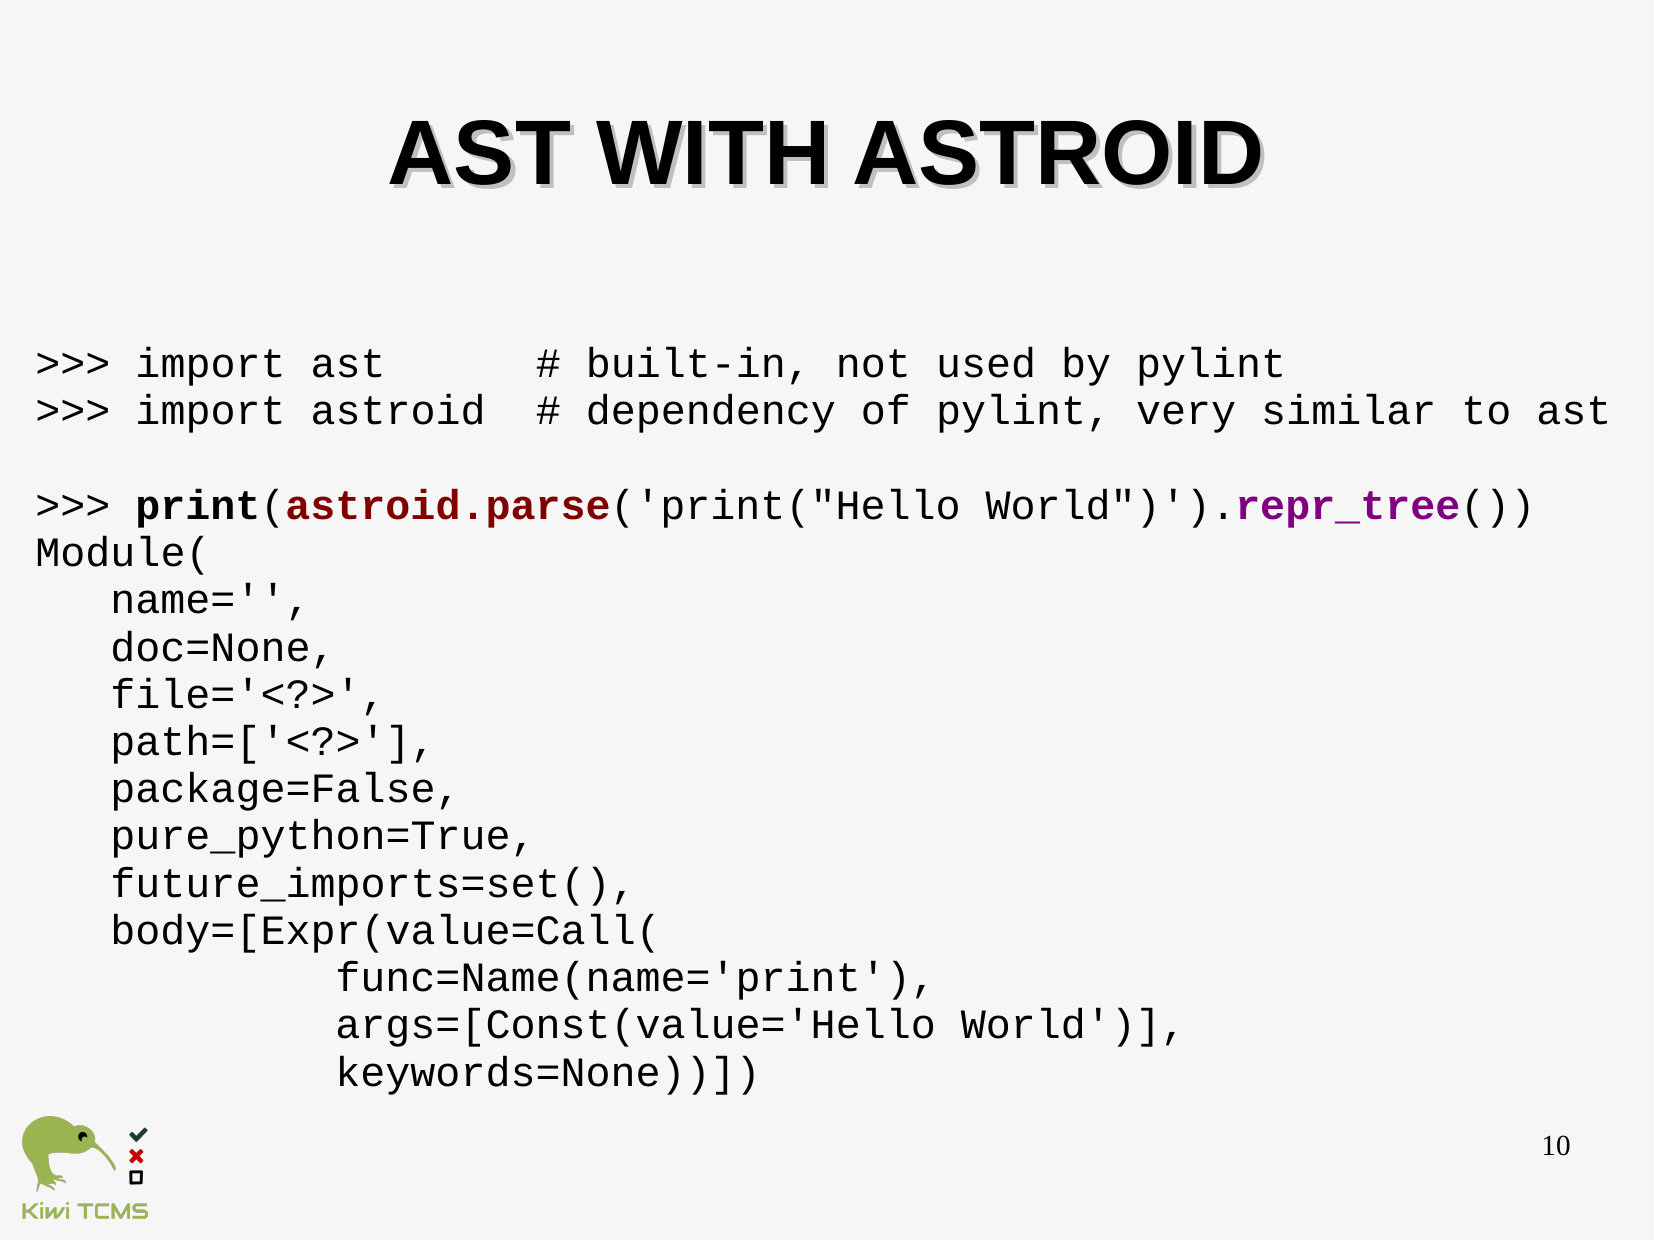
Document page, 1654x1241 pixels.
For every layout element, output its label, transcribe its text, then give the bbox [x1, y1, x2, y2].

subtitle >>> import ast # built-in, not used by pylint >>> import astroid # dependency of pylint, very similar to ast >>> print(astroid.parse('print("Hello World")').repr_tree()) Module( name='', doc=None, file='<?>', path=['<?>'], package=False, pure_python=True, future_imports=set(), body=[Expr(value=Call( func=Name(name='print'), args=[Const(value='Hello World')], keywords=None))]) [35, 271, 1654, 1170]
title AST WITH ASTROID [82, 49, 1571, 257]
picture [22, 1116, 148, 1219]
